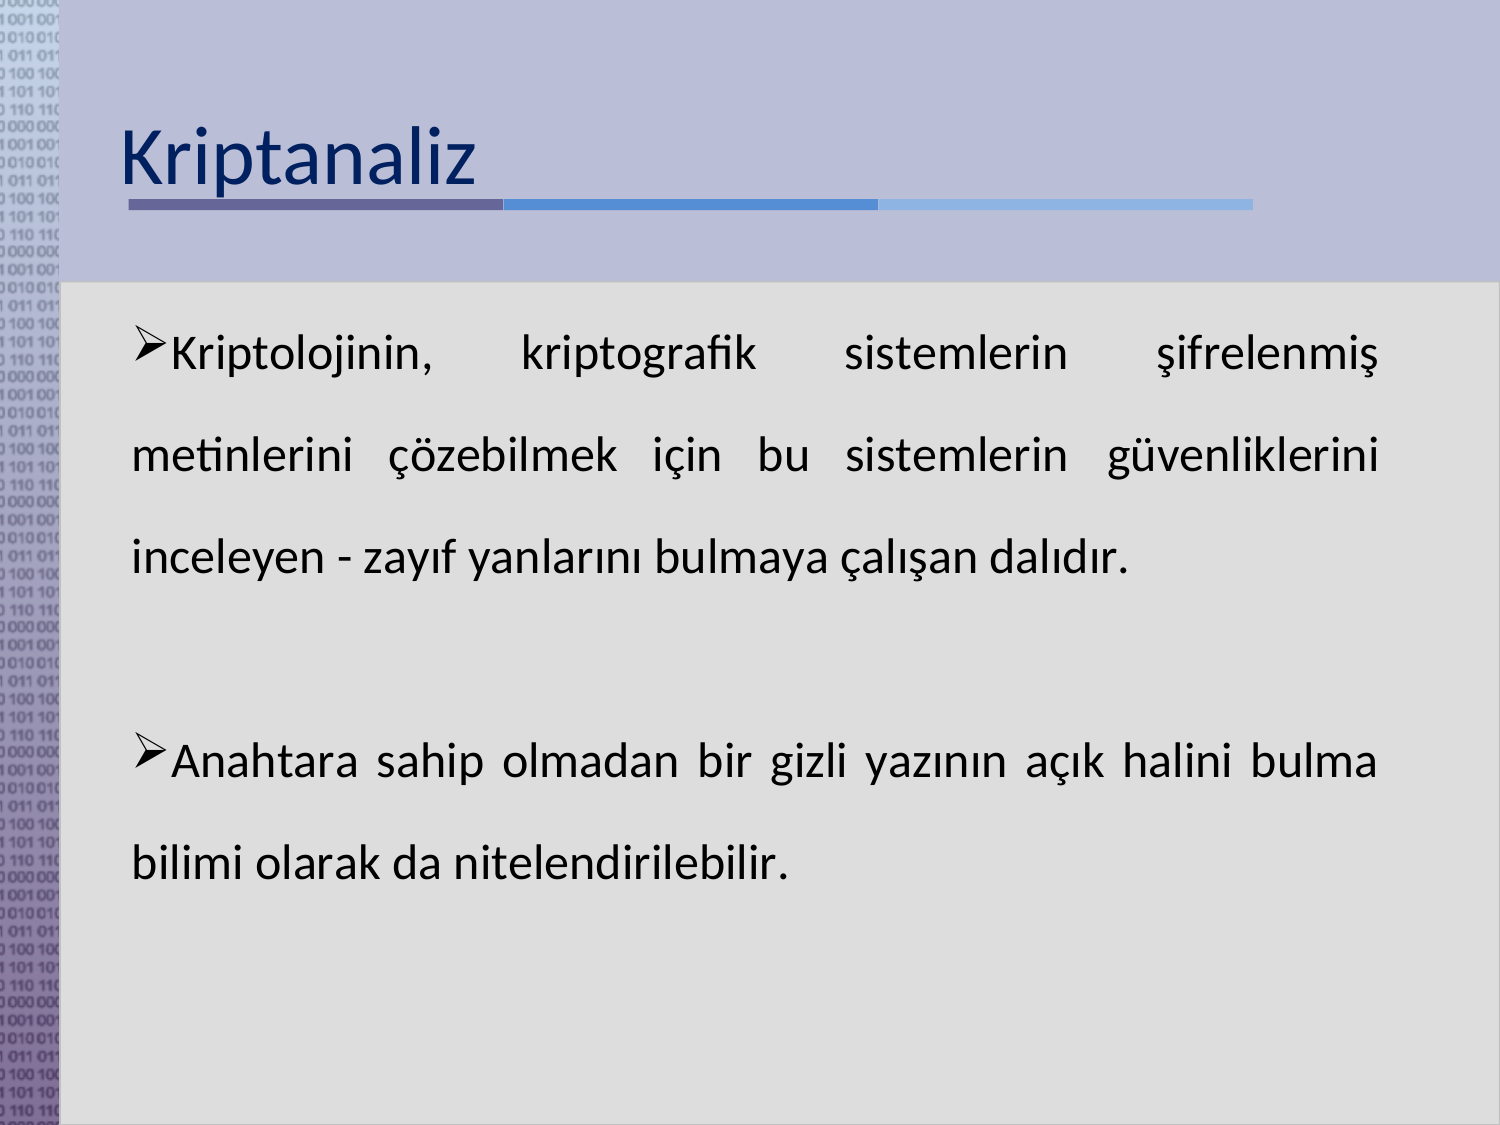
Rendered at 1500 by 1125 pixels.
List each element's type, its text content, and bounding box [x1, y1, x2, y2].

text_box [128, 199, 1253, 211]
picture [0, 0, 60, 1125]
text_box Kriptanaliz [105, 93, 844, 210]
text_box Kriptolojinin, kriptografik sistemlerin şifrelenmiş metinlerini çözebilmek için bu sistemlerin güvenliklerini inceleyen - zayıf yanlarını bulmaya çalışan dalıdır. Anahtara sahip olmadan bir gizli yazının açık halini bulma bilimi olarak da nitelendirilebilir. [117, 269, 1395, 926]
